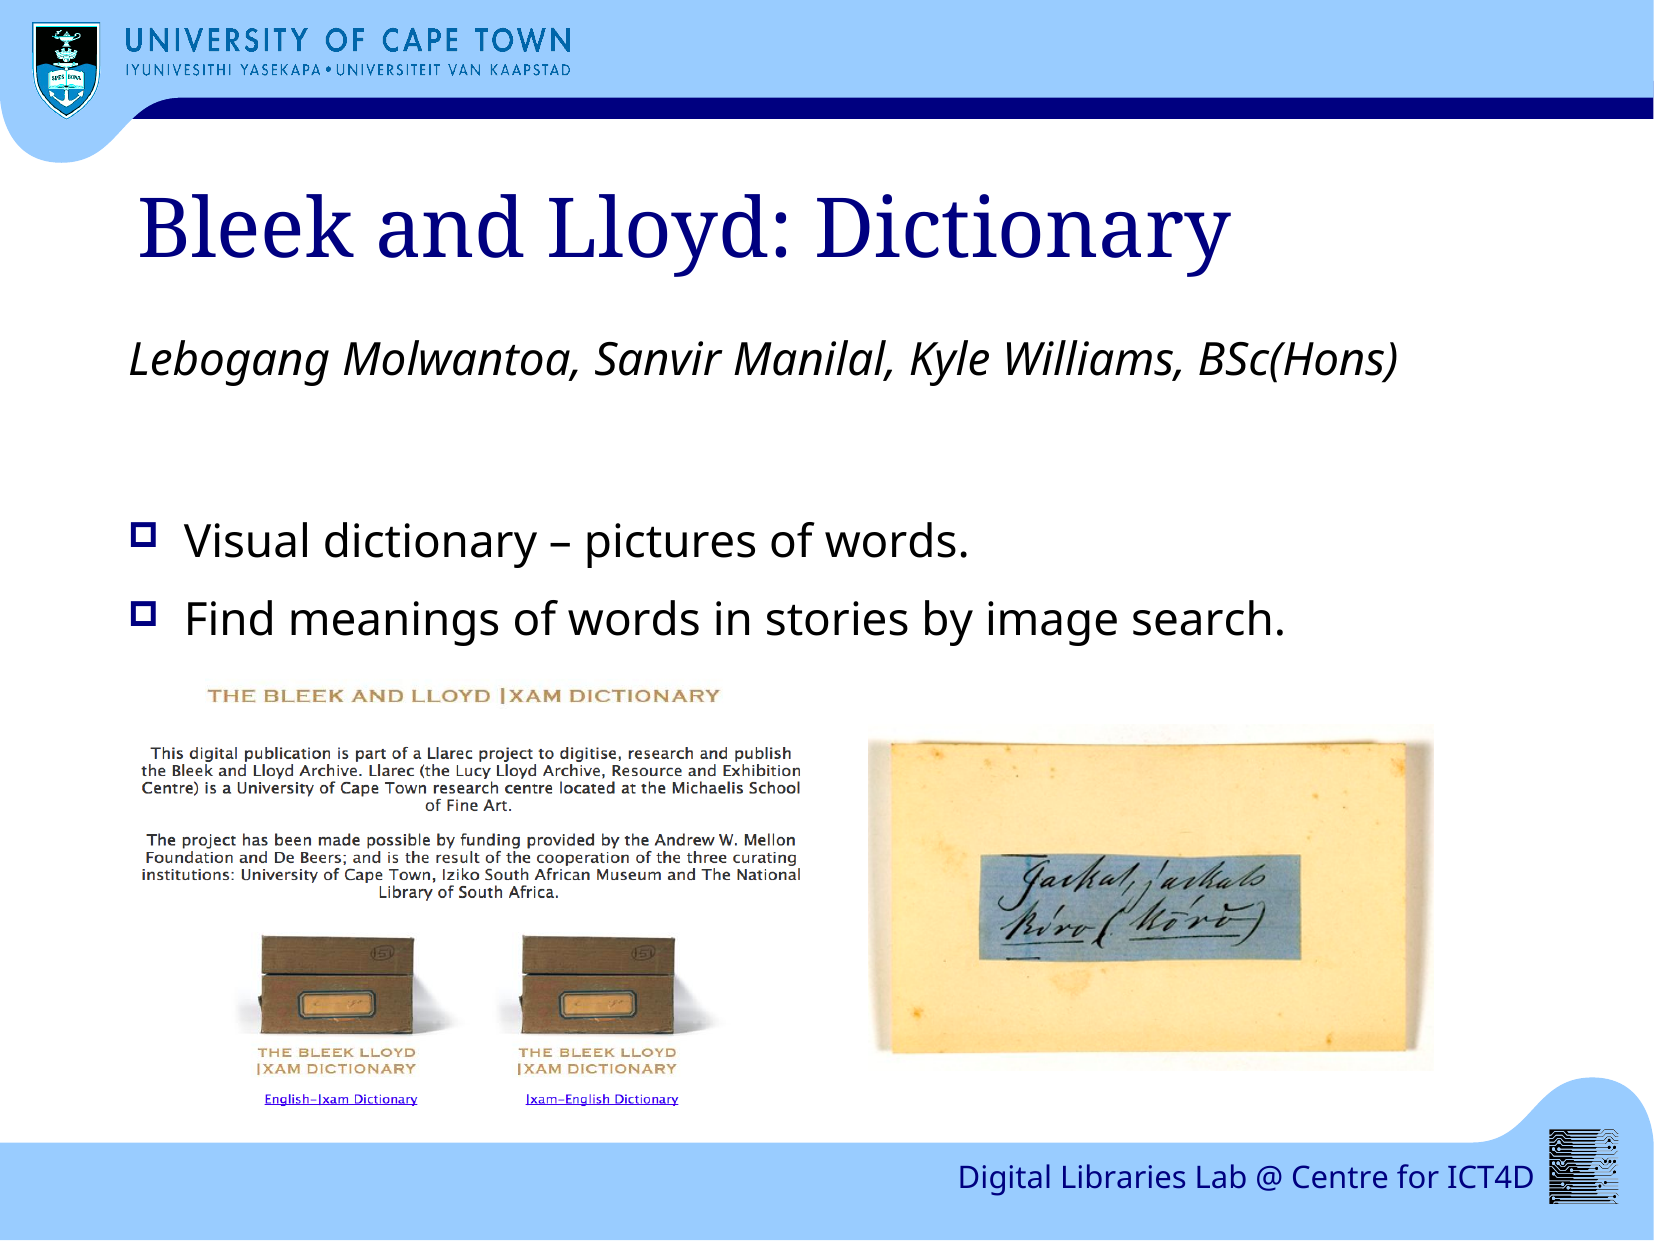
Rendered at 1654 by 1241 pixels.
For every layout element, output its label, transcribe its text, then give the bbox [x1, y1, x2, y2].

list Lebogang Molwantoa, Sanvir Manilal, Kyle Williams, BSc(Hons) Visual dictionary – pictures of words. Find meanings of words in stories by image search. [128, 326, 1597, 1046]
picture [868, 724, 1434, 1072]
picture [99, 674, 855, 1113]
picture [122, 25, 573, 78]
picture [32, 22, 101, 120]
title Bleek and Lloyd: Dictionary [137, 155, 1598, 296]
picture [1549, 1129, 1619, 1204]
